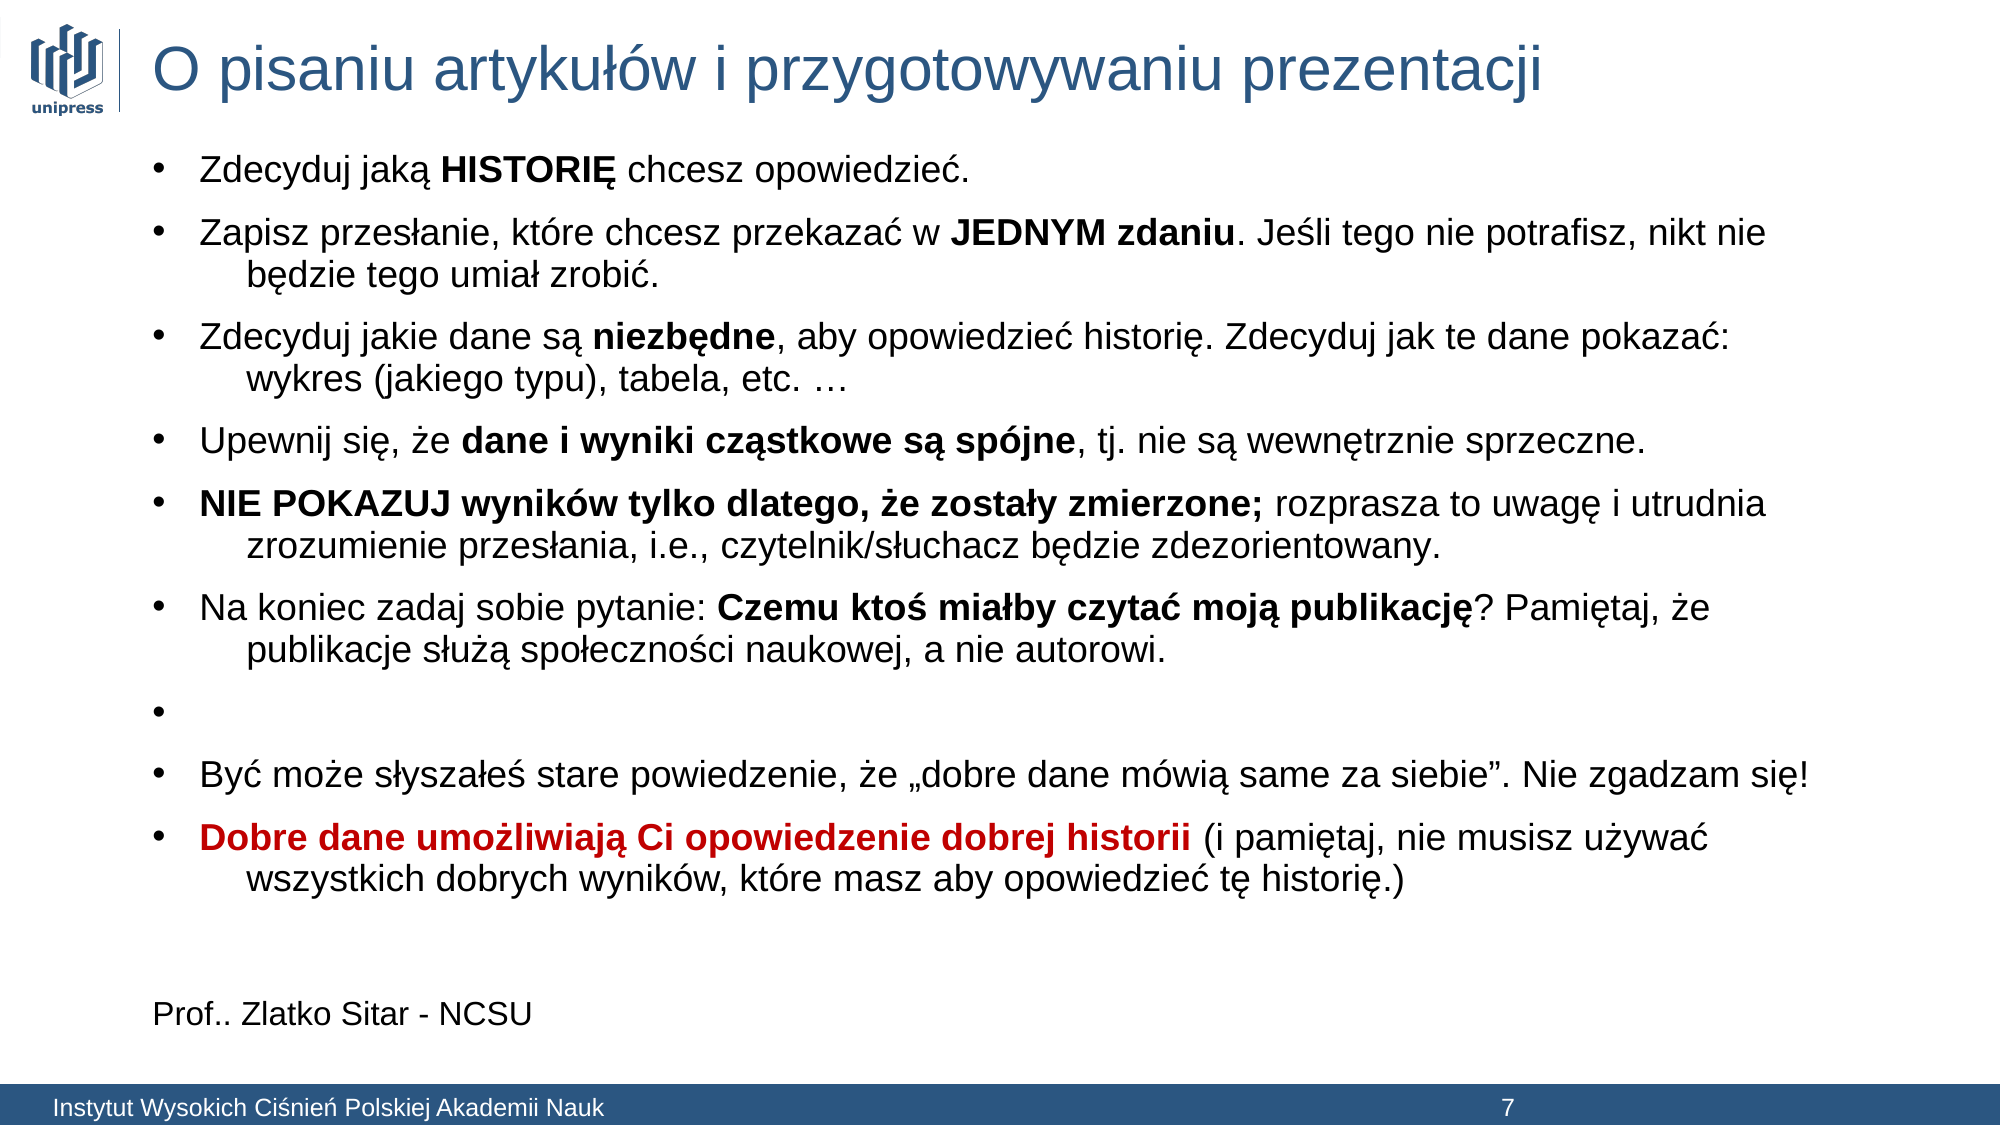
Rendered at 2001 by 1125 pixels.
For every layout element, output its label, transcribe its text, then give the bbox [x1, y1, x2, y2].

title O pisaniu artykułów i przygotowywaniu prezentacji [137, 29, 1863, 112]
text_box Zdecyduj jaką HISTORIĘ chcesz opowiedzieć. Zapisz przesłanie, które chcesz przekazać w JEDNYM zdaniu. Jeśli tego nie potrafisz, nikt nie będzie tego umiał zrobić. Zdecyduj jakie dane są niezbędne, aby opowiedzieć historię. Zdecyduj jak te dane pokazać: wykres (jakiego typu), tabela, etc. … Upewnij się, że dane i wyniki cząstkowe są spójne, tj. nie są wewnętrznie sprzeczne. NIE POKAZUJ wyników tylko dlatego, że zostały zmierzone; rozprasza to uwagę i utrudnia zrozumienie przesłania, i.e., czytelnik/słuchacz będzie zdezorientowany. Na koniec zadaj sobie pytanie: Czemu ktoś miałby czytać moją publikację? Pamiętaj, że publikacje służą społeczności naukowej, a nie autorowi. Być może słyszałeś stare powiedzenie, że „dobre dane mówią same za siebie”. Nie zgadzam się! Dobre dane umożliwiają Ci opowiedzenie dobrej historii (i pamiętaj, nie musisz używać wszystkich dobrych wyników, które masz aby opowiedzieć tę historię.) [137, 141, 1863, 984]
text_box 7 [1485, 1084, 1936, 1125]
text_box Prof.. Zlatko Sitar - NCSU [137, 984, 1863, 1045]
